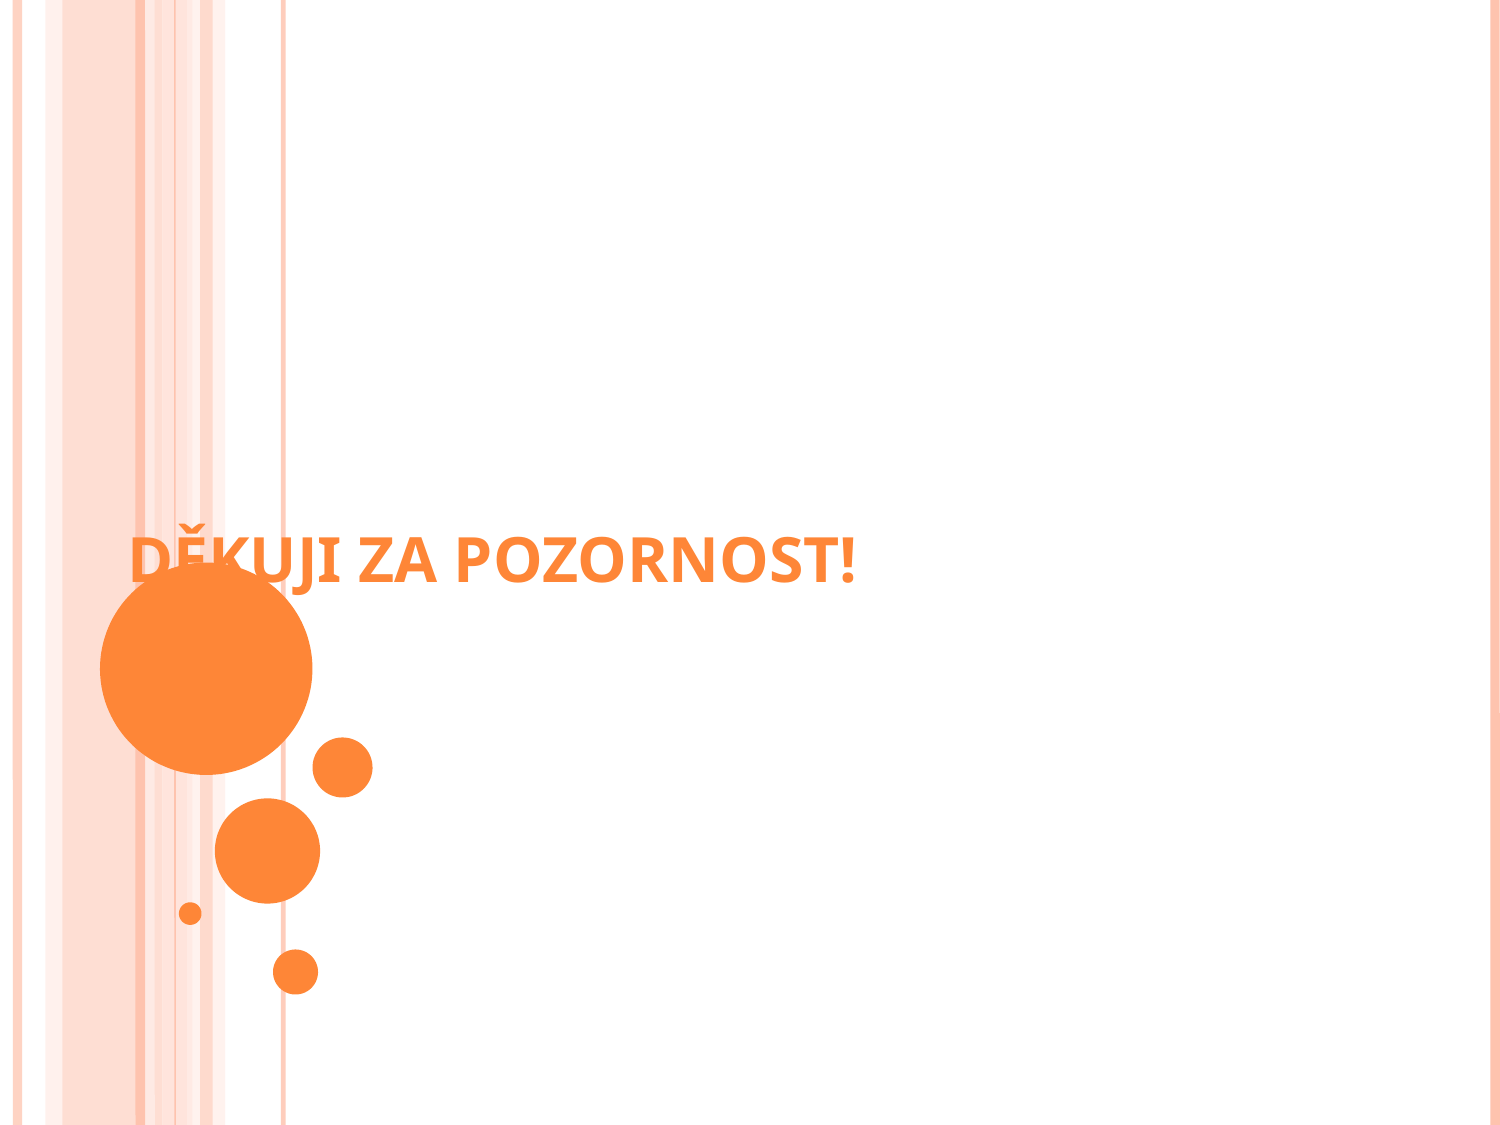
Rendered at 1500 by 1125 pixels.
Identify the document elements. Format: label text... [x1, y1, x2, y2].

title Děkuji za pozornost! [112, 361, 1388, 603]
